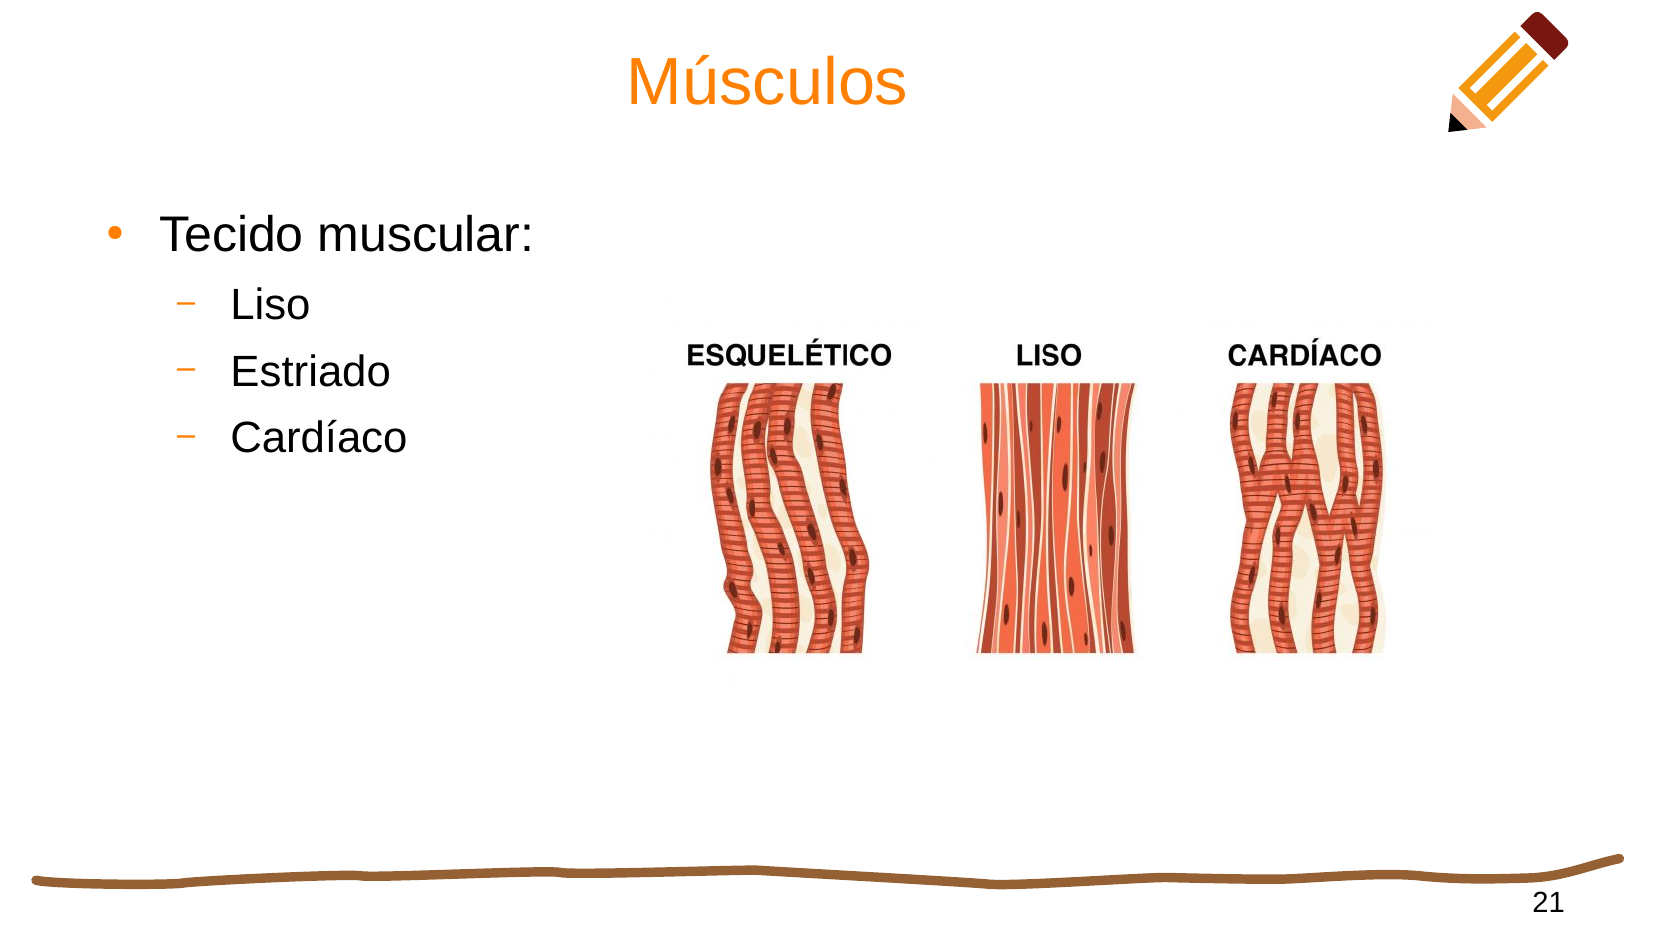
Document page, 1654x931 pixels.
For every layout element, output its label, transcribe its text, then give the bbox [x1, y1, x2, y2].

picture [649, 295, 1441, 691]
list Tecido muscular: Liso Estriado Cardíaco [88, 206, 1565, 857]
title Músculos [88, 29, 1447, 133]
